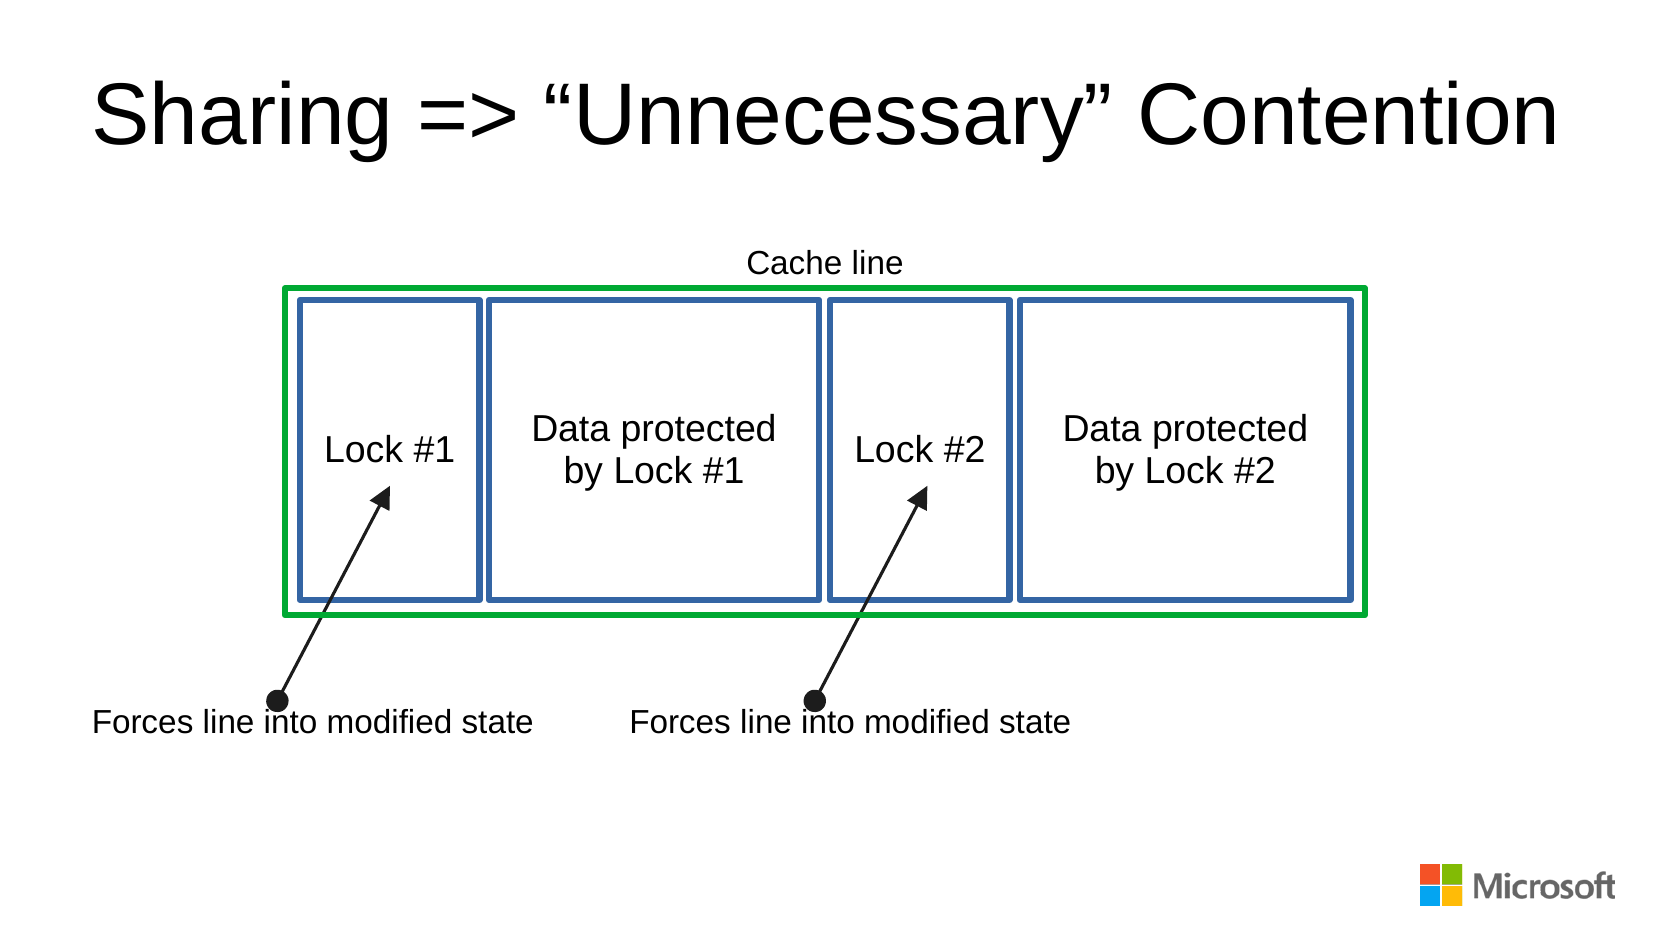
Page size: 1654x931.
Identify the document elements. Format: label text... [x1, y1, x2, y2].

text_box Cache line [719, 236, 930, 289]
text_box Forces line into modified state [77, 695, 588, 827]
text_box Lock #1 [299, 299, 480, 600]
text_box Forces line into modified state [614, 695, 1125, 827]
text_box Data protected by Lock #1 [489, 299, 820, 600]
title Sharing => “Unnecessary” Contention [82, 37, 1571, 193]
picture [1420, 864, 1615, 906]
text_box Lock #2 [830, 299, 1010, 600]
text_box Data protected by Lock #2 [1019, 299, 1351, 600]
